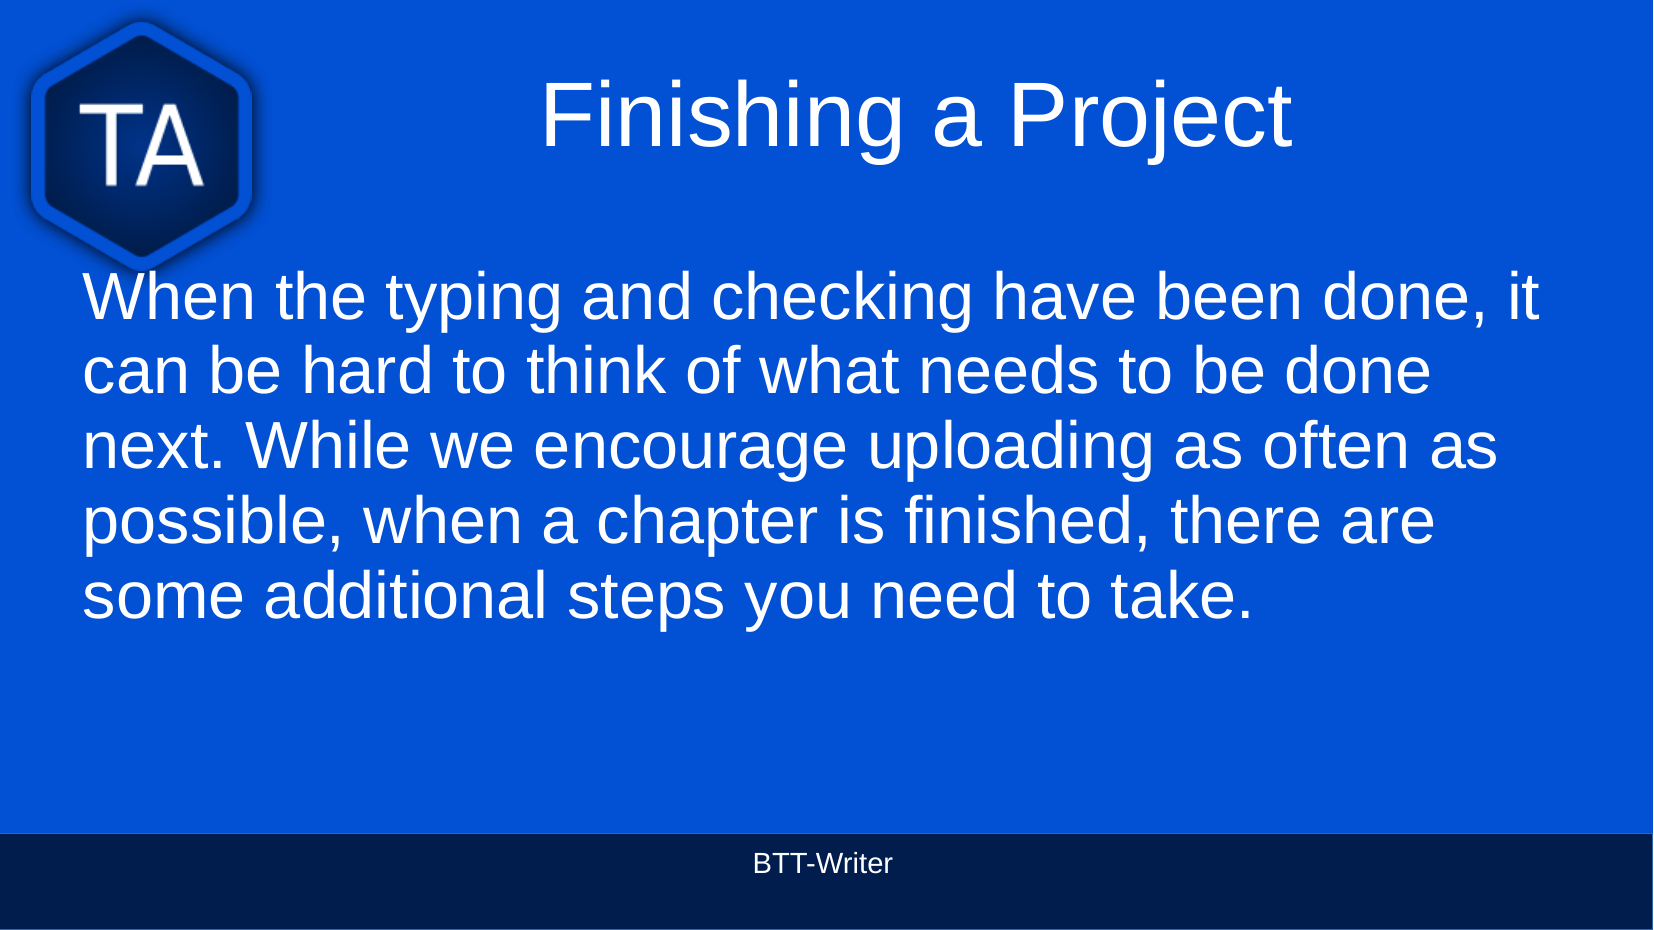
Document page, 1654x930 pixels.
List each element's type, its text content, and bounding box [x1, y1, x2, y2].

title Finishing a Project [263, 37, 1571, 193]
list When the typing and checking have been done, it can be hard to think of what needs to be done next. While we encourage uploading as often as possible, when a chapter is finished, there are some additional steps you need to take. [82, 258, 1571, 757]
picture [31, 22, 252, 271]
